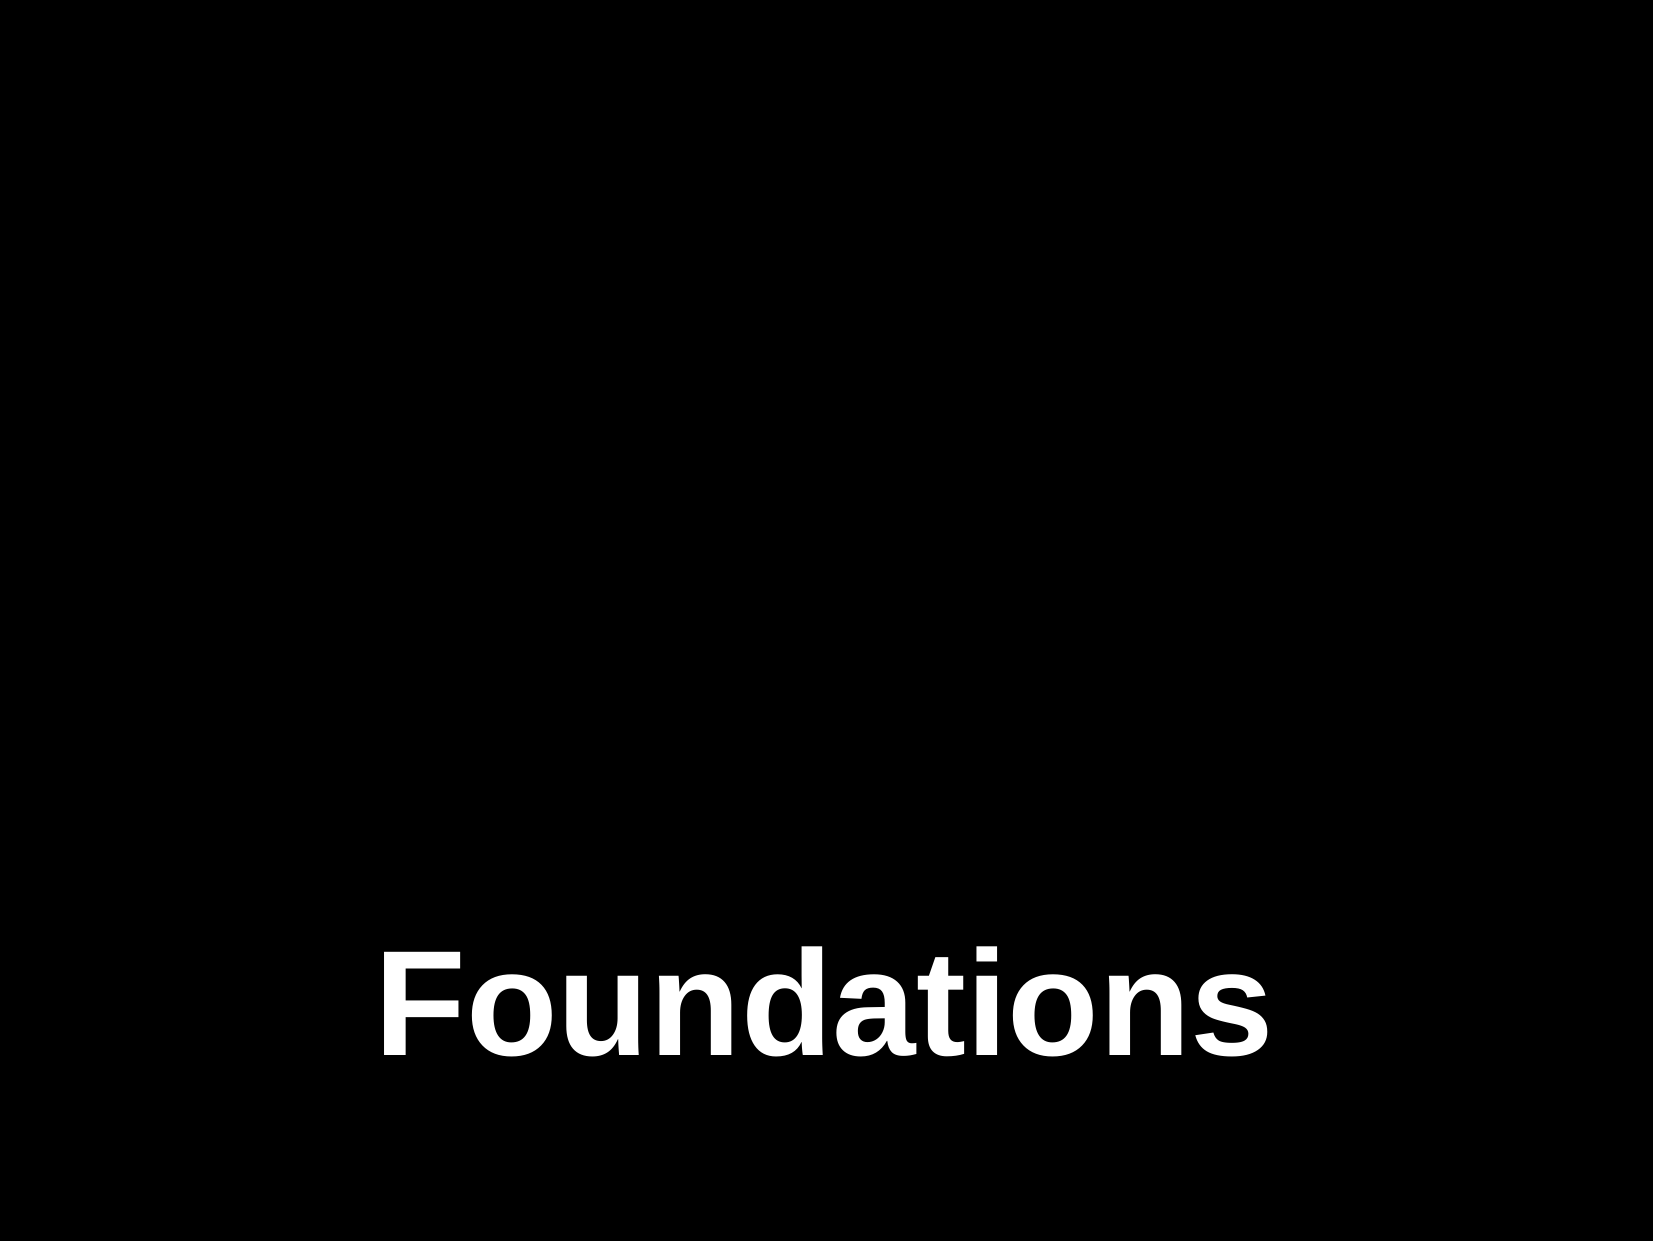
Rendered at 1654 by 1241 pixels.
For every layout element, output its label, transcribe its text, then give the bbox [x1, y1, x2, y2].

text_box Foundations [75, 75, 1576, 1096]
